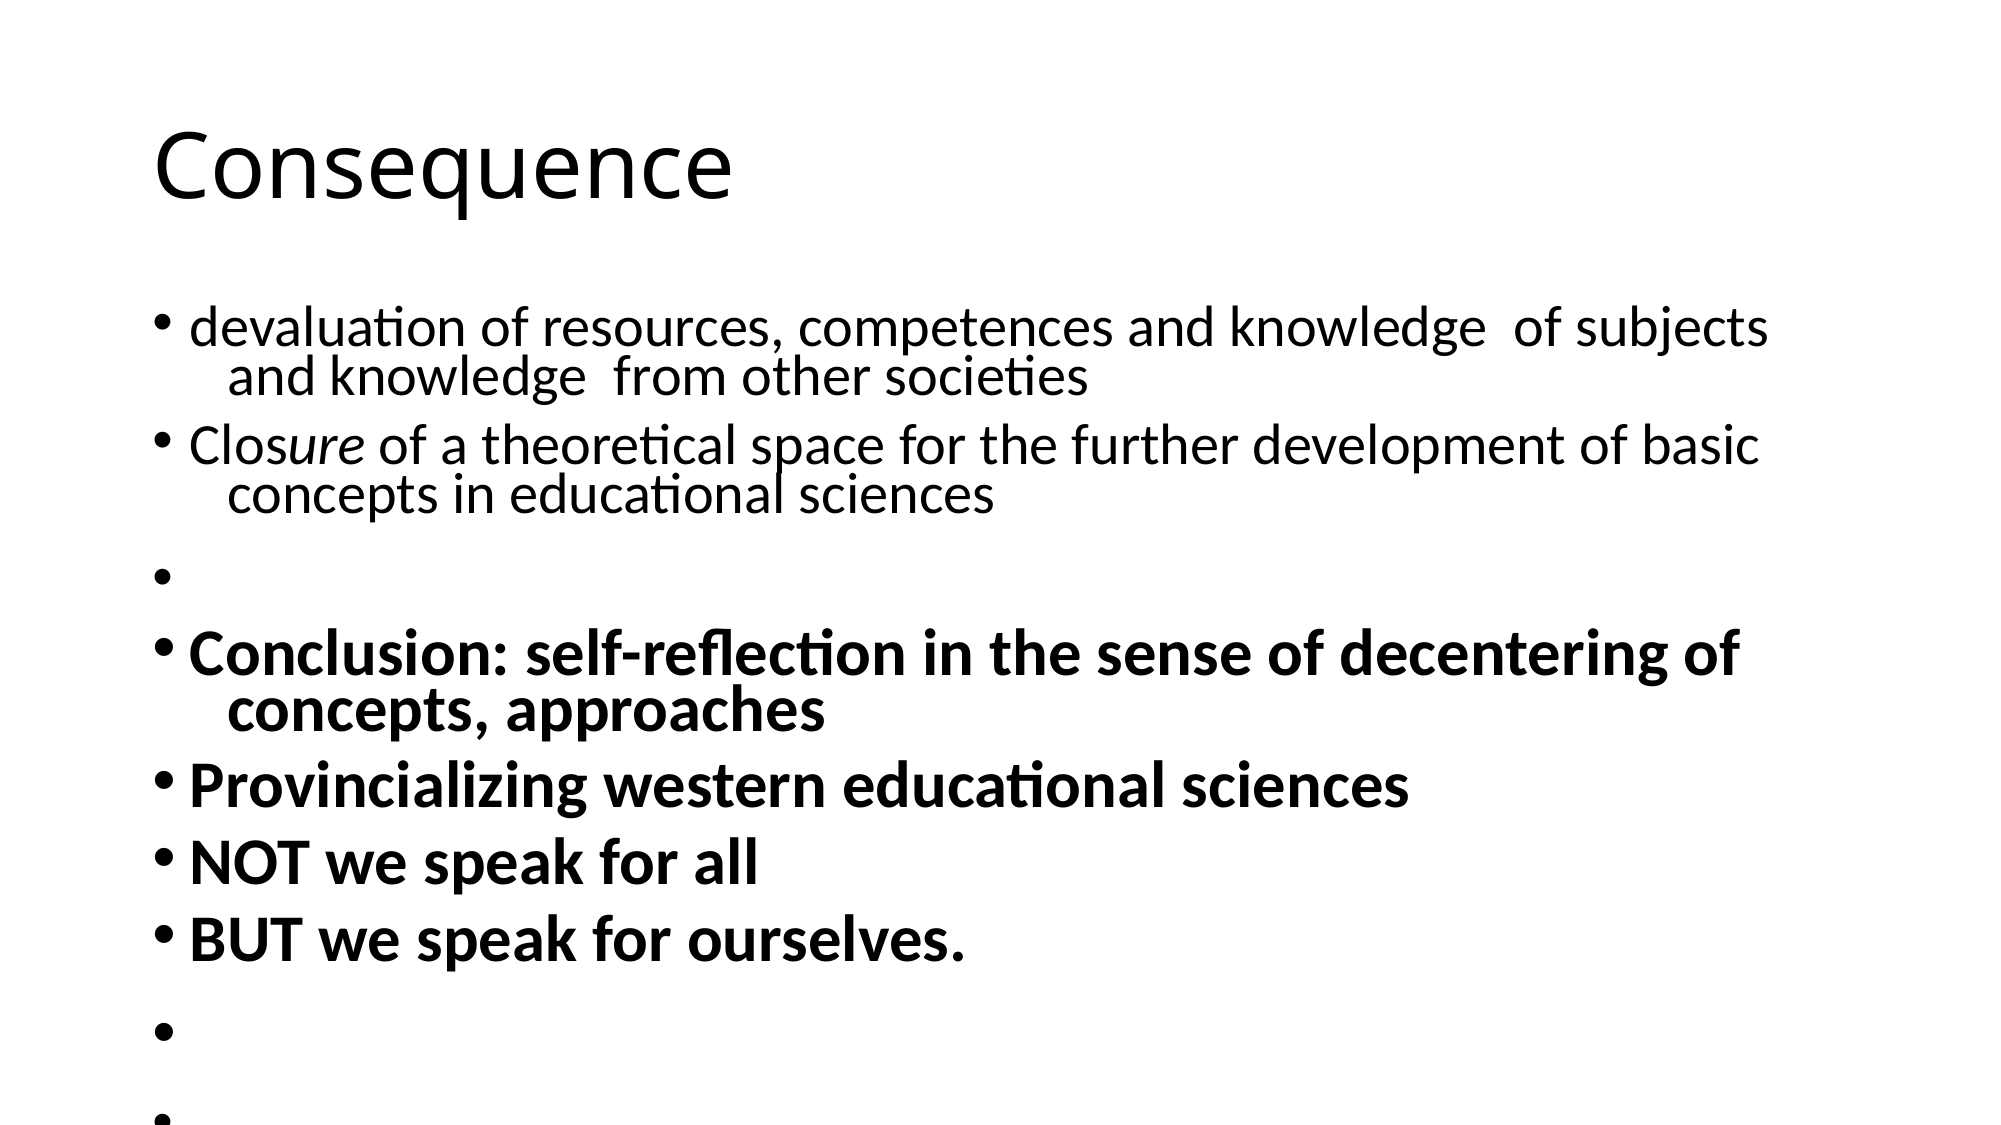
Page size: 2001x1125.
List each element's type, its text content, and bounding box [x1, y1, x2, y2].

title Consequence [137, 59, 1863, 278]
list devaluation of resources, competences and knowledge of subjects and knowledge from other societies Closure of a theoretical space for the further development of basic concepts in educational sciences Conclusion: self-reflection in the sense of decentering of concepts, approaches Provincializing western educational sciences NOT we speak for all BUT we speak for ourselves. [137, 299, 1863, 1014]
